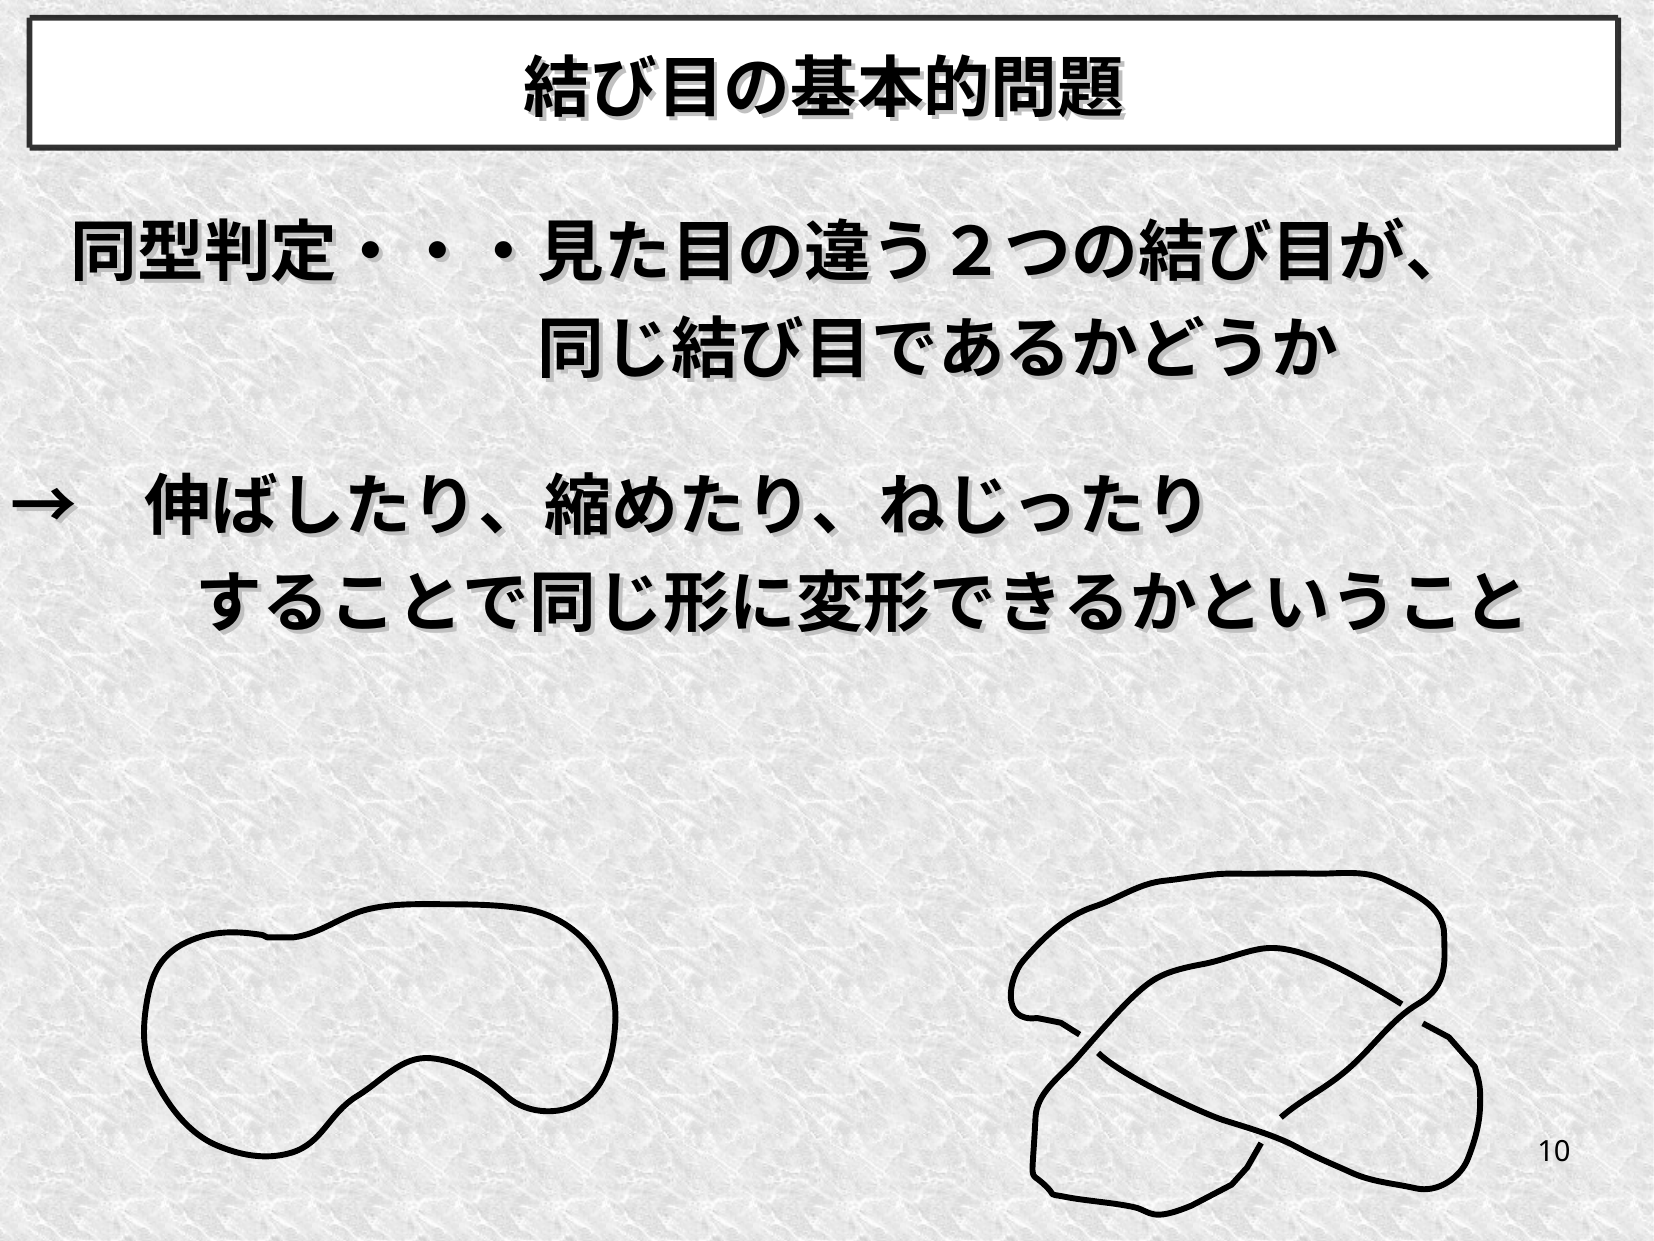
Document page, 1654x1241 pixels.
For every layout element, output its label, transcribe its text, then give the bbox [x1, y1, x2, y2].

text_box 結び目の基本的問題 [29, 17, 1619, 148]
picture [0, 0, 1654, 444]
text_box 同型判定・・・見た目の違う２つの結び目が、 同じ結び目であるかどうか [55, 190, 1603, 366]
picture [0, 620, 1654, 1241]
text_box → 伸ばしたり、縮めたり、ねじったり することで同じ形に変形できるかということ [0, 444, 1654, 620]
